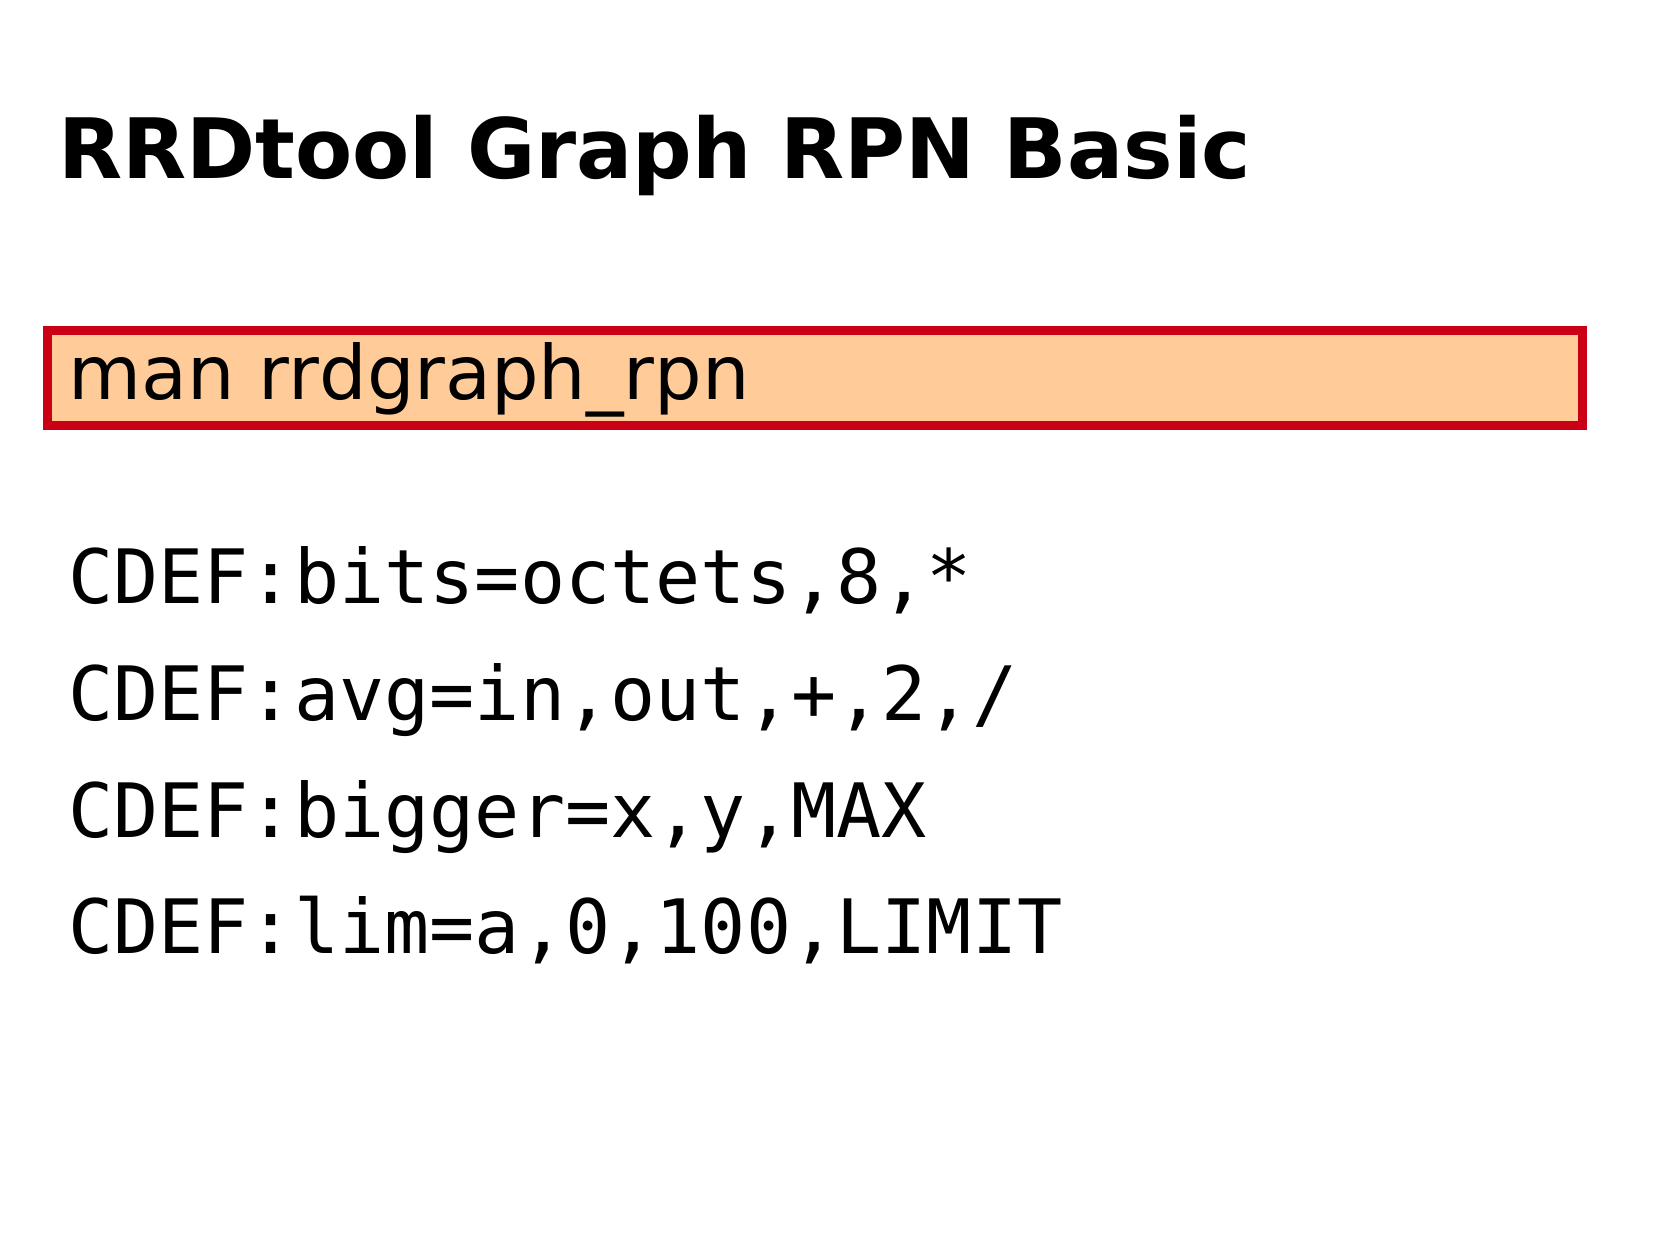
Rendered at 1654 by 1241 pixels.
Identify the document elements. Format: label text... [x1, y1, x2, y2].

text_box [1571, 330, 1583, 426]
title RRDtool Graph RPN Basic [59, 75, 1607, 225]
list man rrdgraph_rpn CDEF:bits=octets,8,* CDEF:avg=in,out,+,2,/ CDEF:bigger=x,y,MAX CDEF:lim=a,0,100,LIMIT [50, 329, 1571, 1099]
